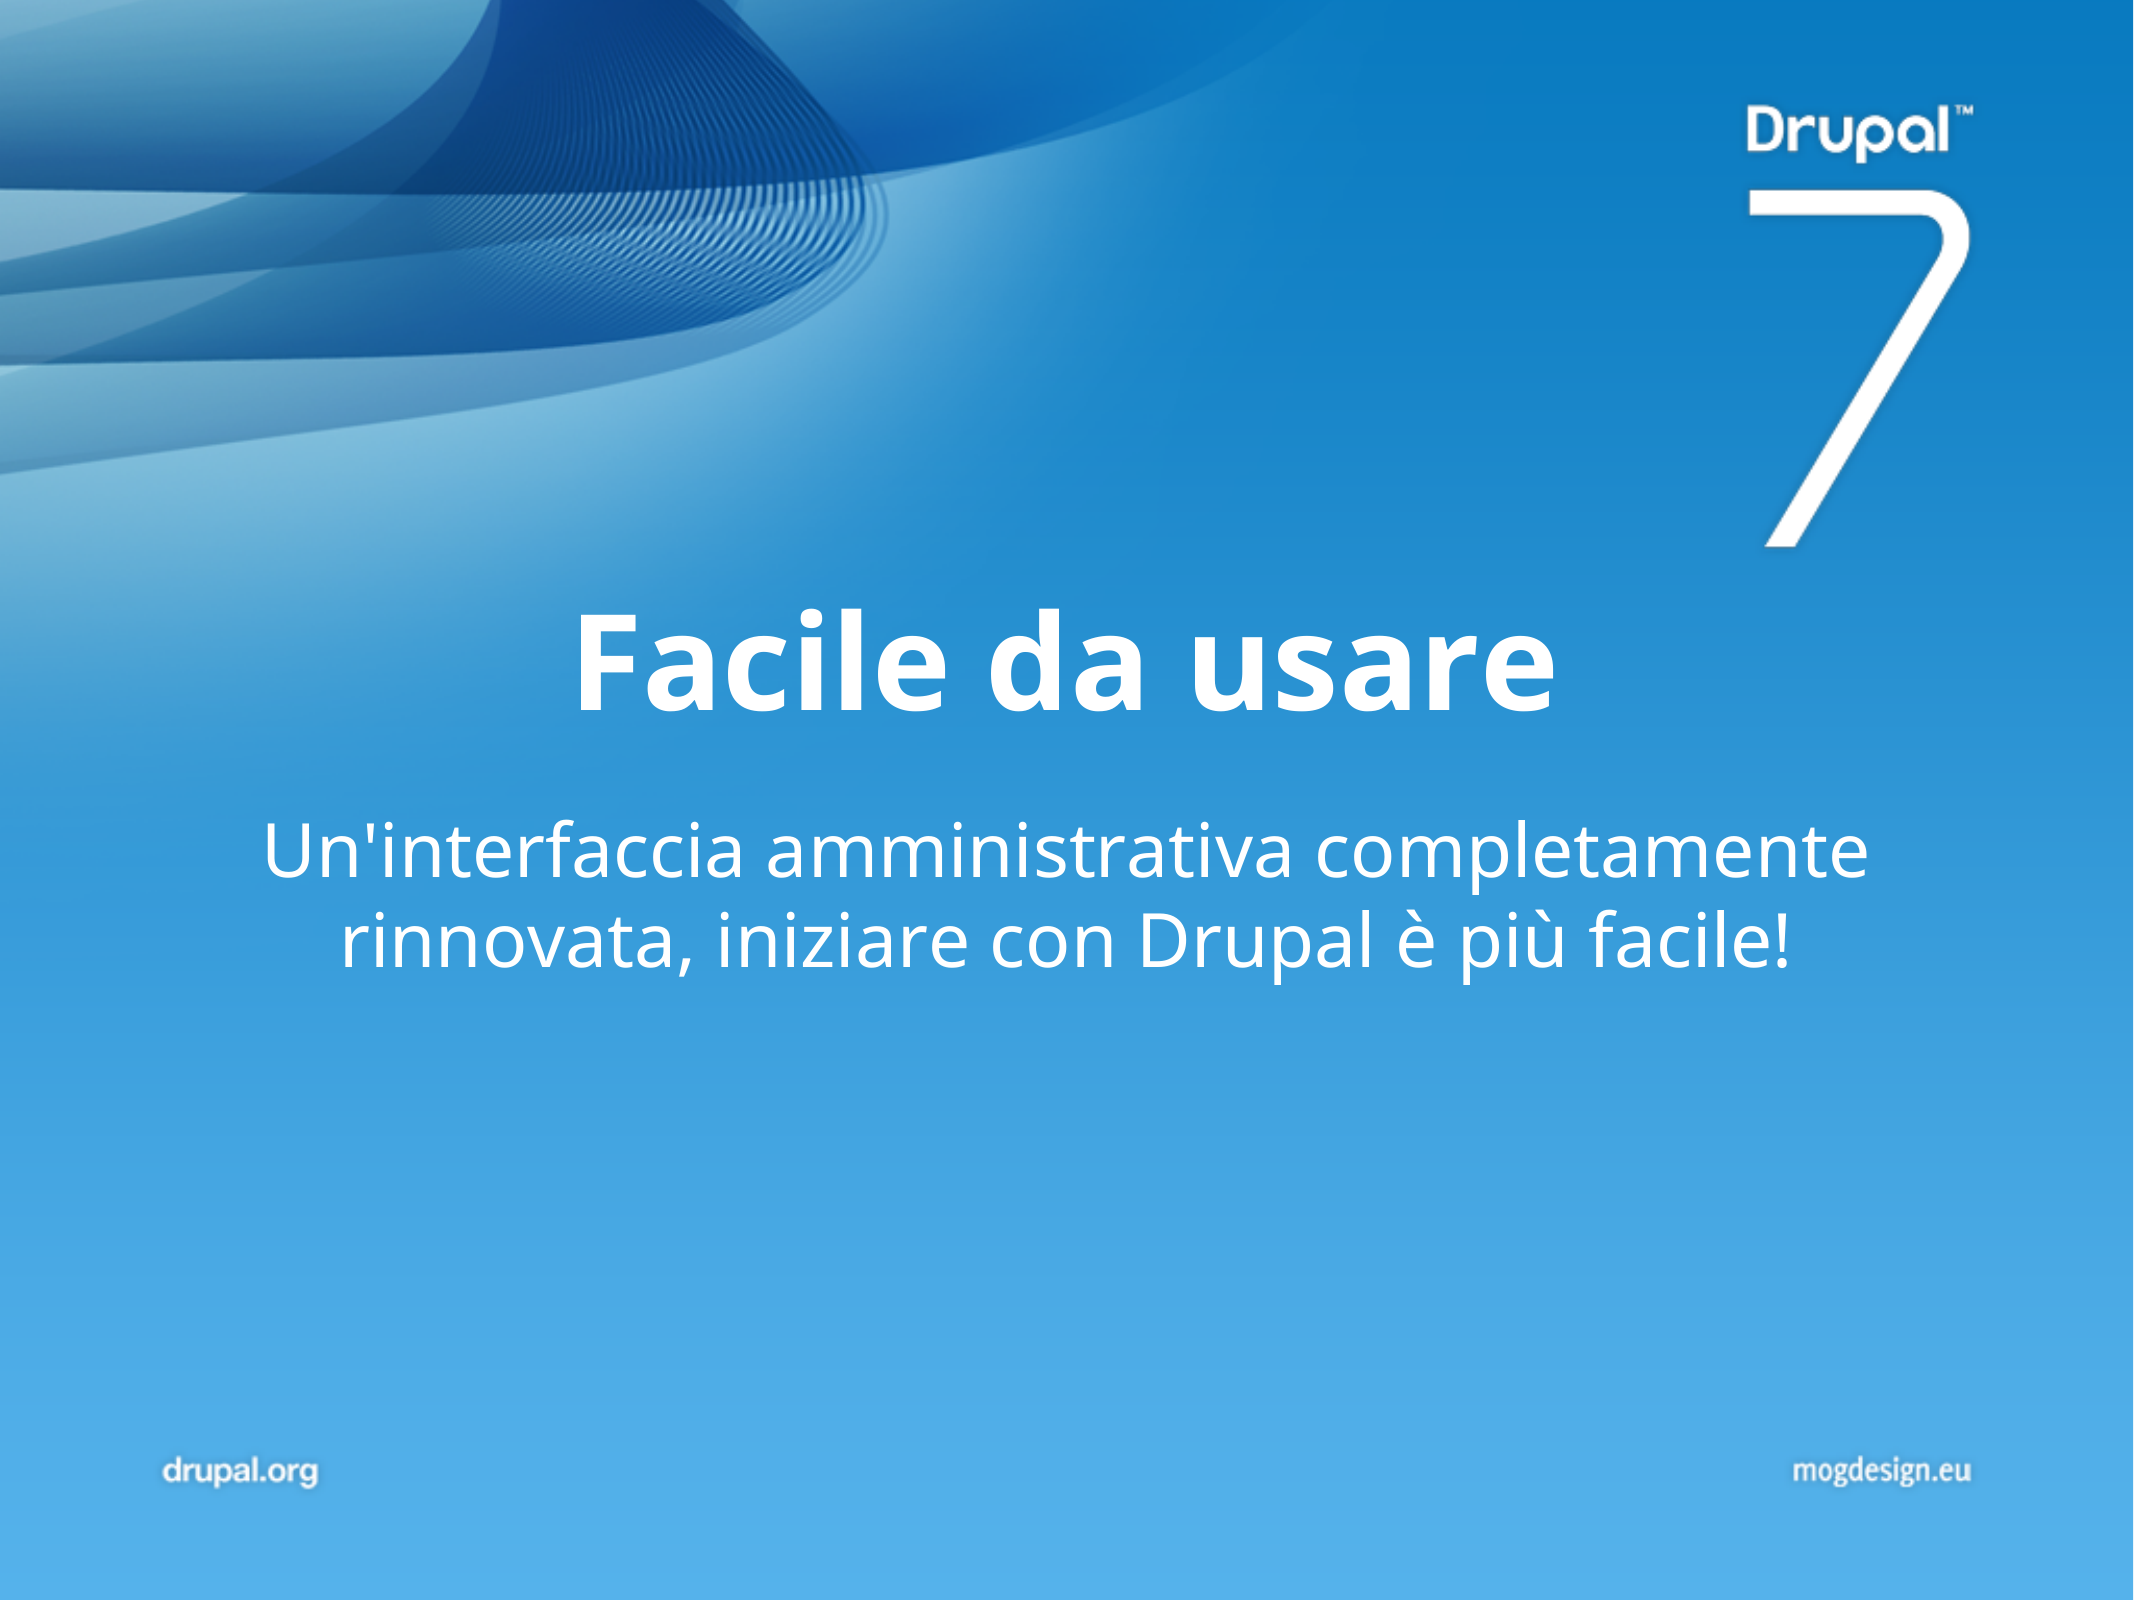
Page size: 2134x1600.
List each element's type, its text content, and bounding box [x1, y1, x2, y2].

picture [0, 0, 2134, 1600]
list Un'interfaccia amministrativa completamente rinnovata, iniziare con Drupal è più facile! [108, 793, 2026, 1600]
title Facile da usare [106, 137, 2023, 746]
